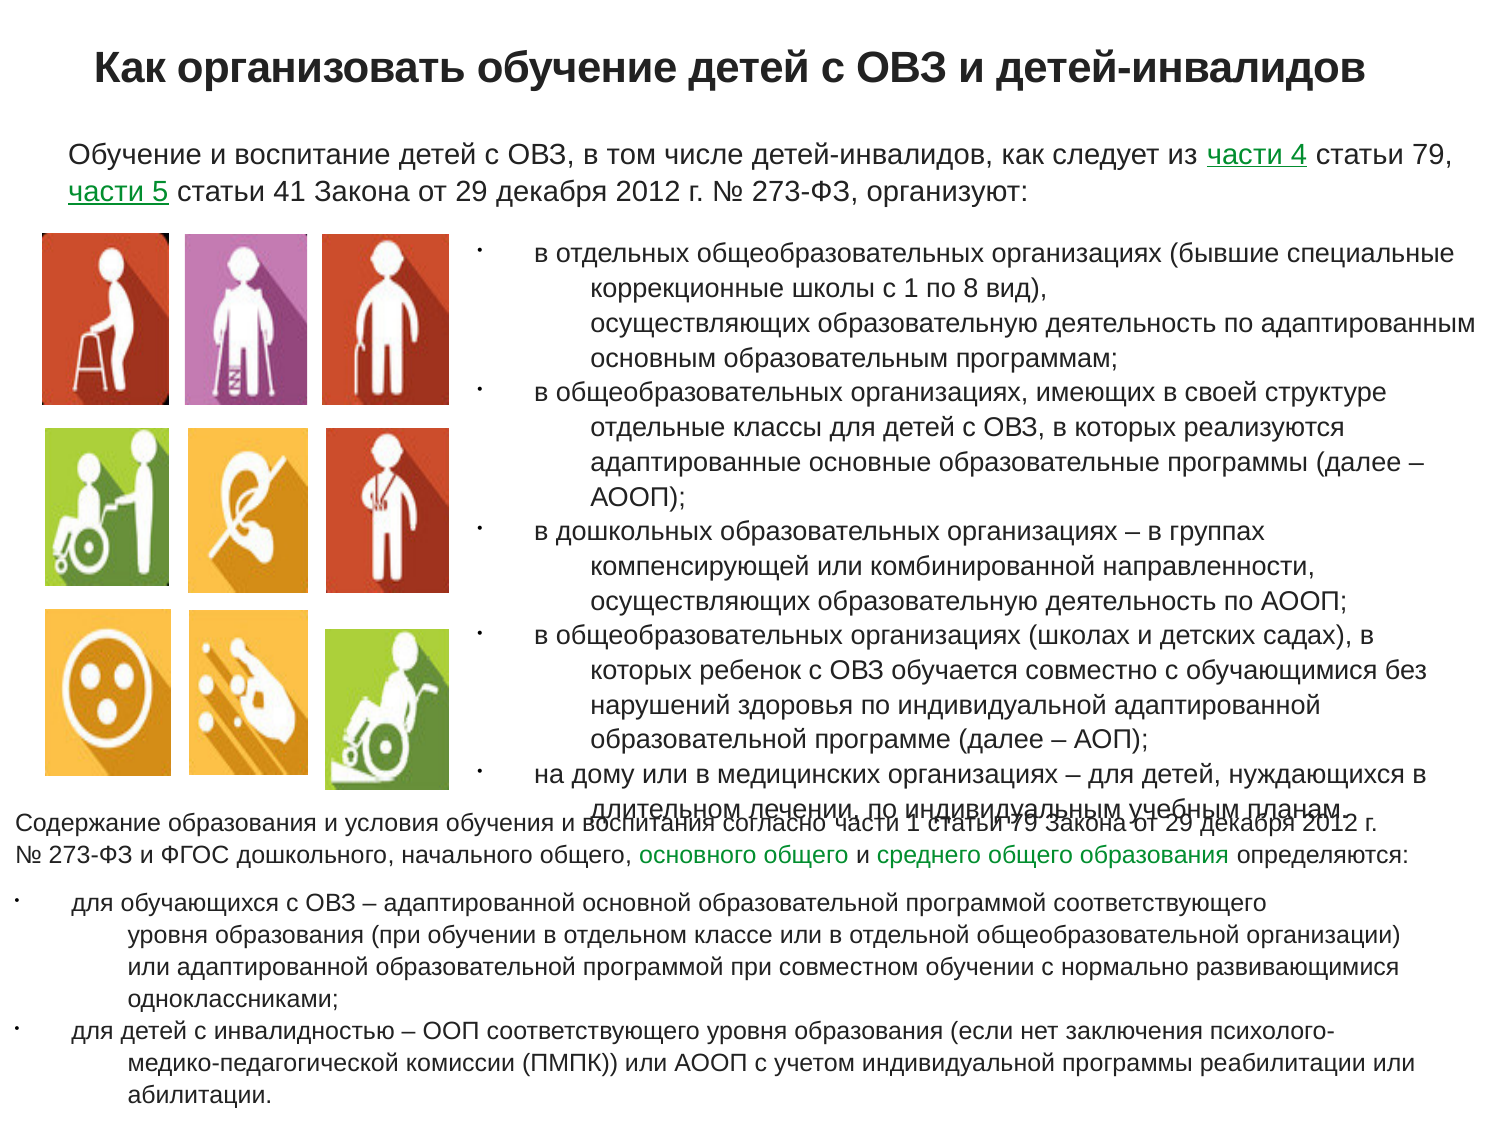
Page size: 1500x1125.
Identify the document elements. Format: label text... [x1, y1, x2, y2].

text_box Обучение и воспитание детей с ОВЗ, в том числе детей-инвалидов, как следует из части 4 статьи 79, части 5 статьи 41 Закона от 29 декабря 2012 г. № 273-ФЗ, организуют: [53, 125, 1500, 215]
picture [42, 234, 169, 405]
text_box Как организовать обучение детей с ОВЗ и детей-инвалидов [53, 35, 1430, 103]
picture [325, 629, 449, 790]
picture [322, 234, 449, 405]
text_box Содержание образования и условия обучения и воспитания согласно части 1 статьи 79 Закона от 29 декабря 2012 г. № 273-ФЗ и ФГОС дошкольного, начального общего, основного общего и среднего общего образования определяются: для обучающихся с ОВЗ – адаптированной основной образовательной программой соответствующего уровня образования (при обучении в отдельном классе или в отдельной общеобразовательной организации) или адаптированной образовательной программой при совместном обучении с нормально развивающимися одноклассниками; для детей с инвалидностью – ООП соответствующего уровня образования (если нет заключения психолого-медико-педагогической комиссии (ПМПК)) или АООП с учетом индивидуальной программы реабилитации или абилитации. [0, 797, 1437, 1116]
picture [45, 428, 169, 586]
picture [326, 428, 449, 593]
picture [189, 610, 308, 775]
picture [188, 428, 308, 593]
text_box в отдельных общеобразовательных организациях (бывшие специальные коррекционные школы с 1 по 8 вид), осуществляющих образовательную деятельность по адаптированным основным образовательным программам; в общеобразовательных организациях, имеющих в своей структуре отдельные классы для детей с ОВЗ, в которых реализуются адаптированные основные образовательные программы (далее – АООП); в дошкольных образовательных организациях – в группах компенсирующей или комбинированной направленности, осуществляющих образовательную деятельность по АООП; в общеобразовательных организациях (школах и детских садах), в которых ребенок с ОВЗ обучается совместно с обучающимися без нарушений здоровья по индивидуальной адаптированной образовательной программе (далее – АОП); на дому или в медицинских организациях – для детей, нуждающихся в длительном лечении, по индивидуальным учебным планам. [463, 226, 1492, 831]
picture [45, 609, 171, 776]
picture [184, 234, 308, 405]
